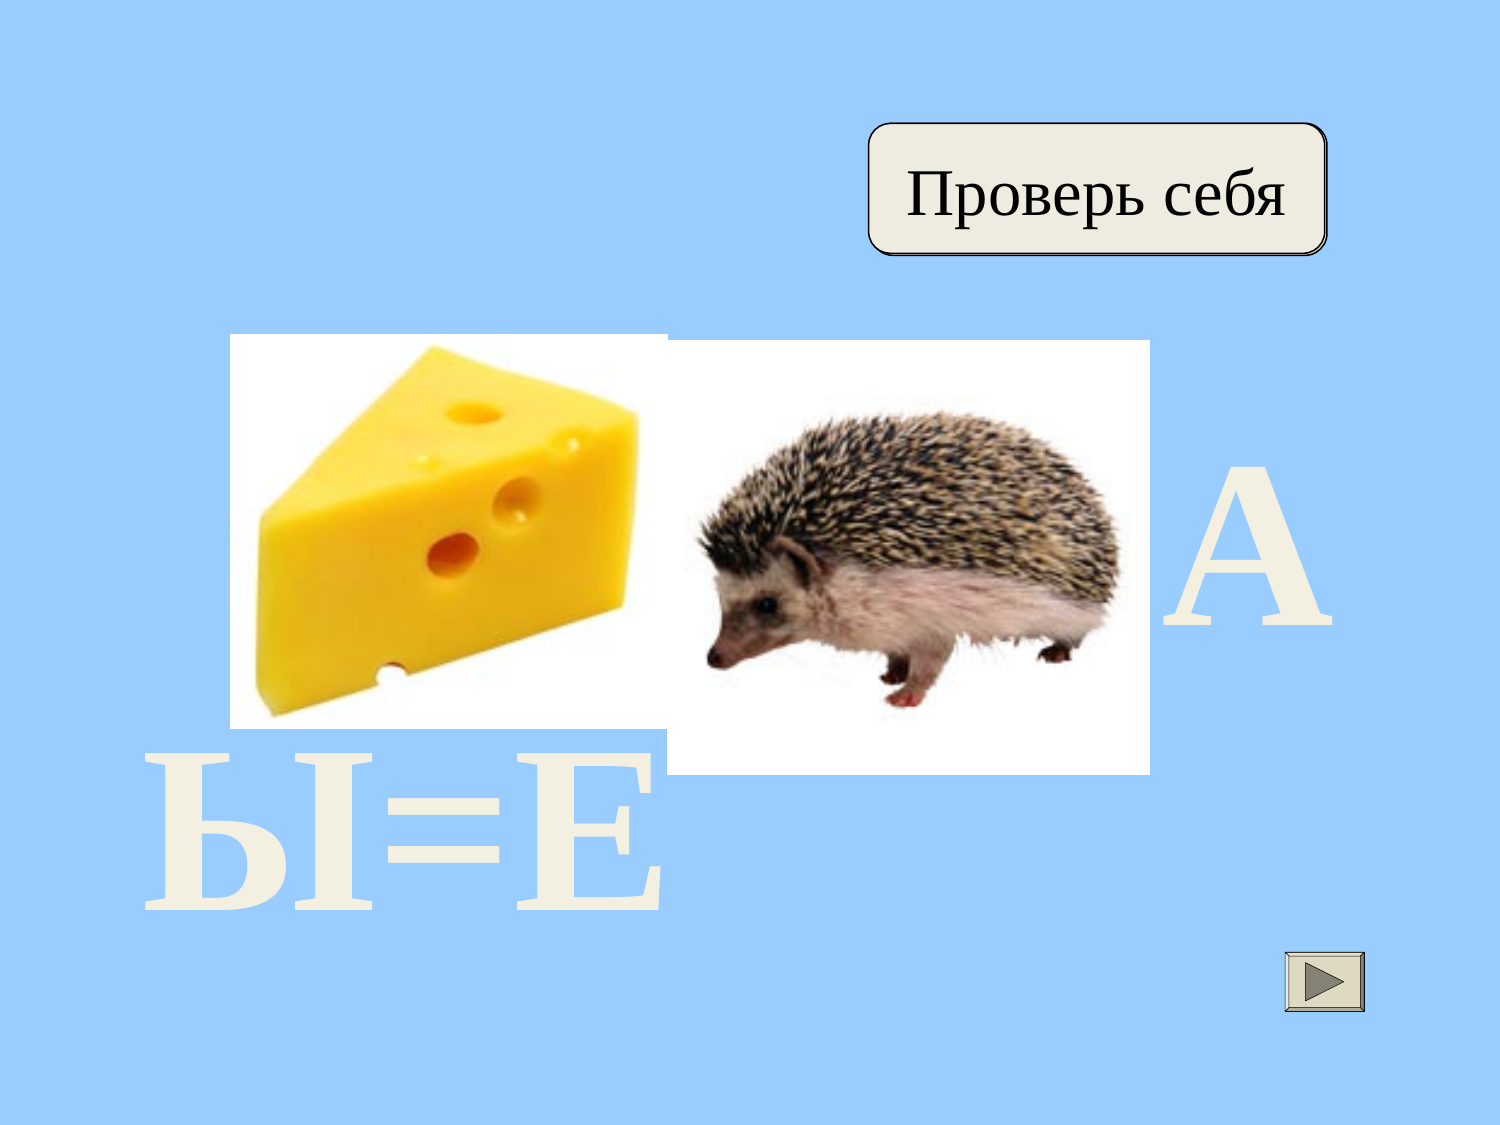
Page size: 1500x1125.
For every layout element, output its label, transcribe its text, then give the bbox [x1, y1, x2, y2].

picture [230, 334, 1150, 775]
text_box [867, 123, 1324, 254]
text_box А [1085, 378, 1410, 682]
text_box Серёжа [883, 123, 1327, 256]
text_box Ы=Е [119, 663, 696, 967]
text_box [1286, 952, 1365, 1012]
